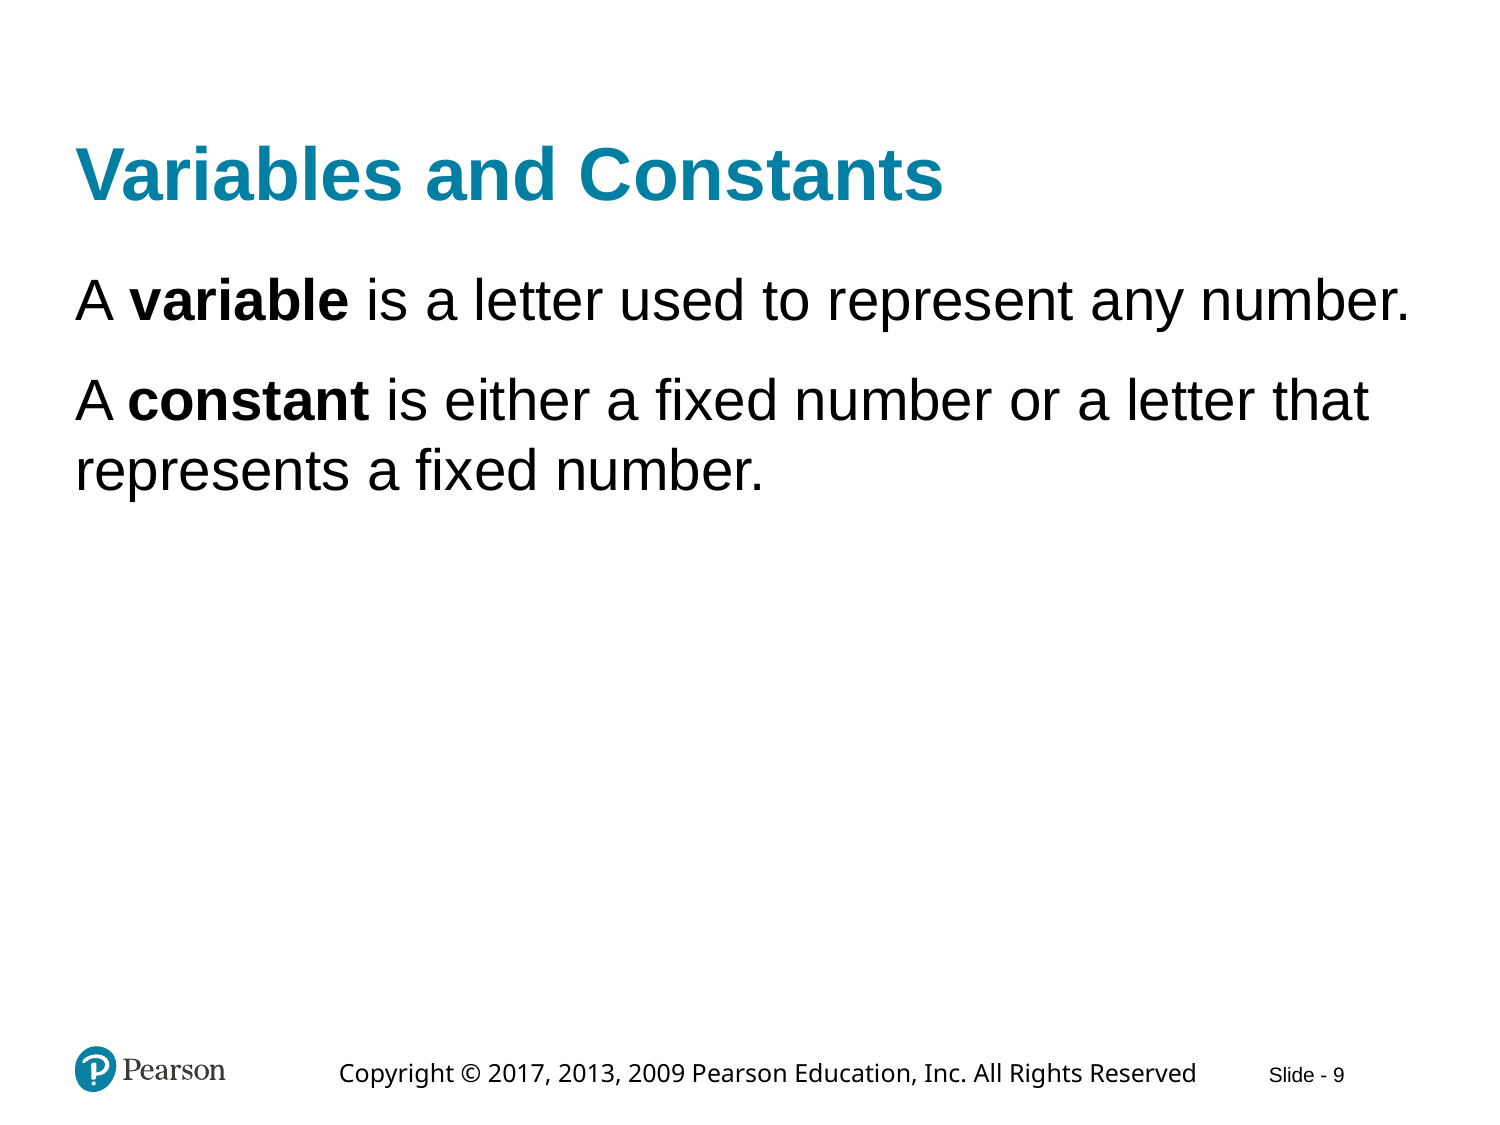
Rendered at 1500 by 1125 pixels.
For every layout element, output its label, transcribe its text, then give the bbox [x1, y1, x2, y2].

title Variables and Constants [75, 35, 1425, 216]
list A variable is a letter used to represent any number. [75, 262, 1425, 338]
list A constant is either a fixed number or a letter that represents a fixed number. [75, 362, 1425, 500]
